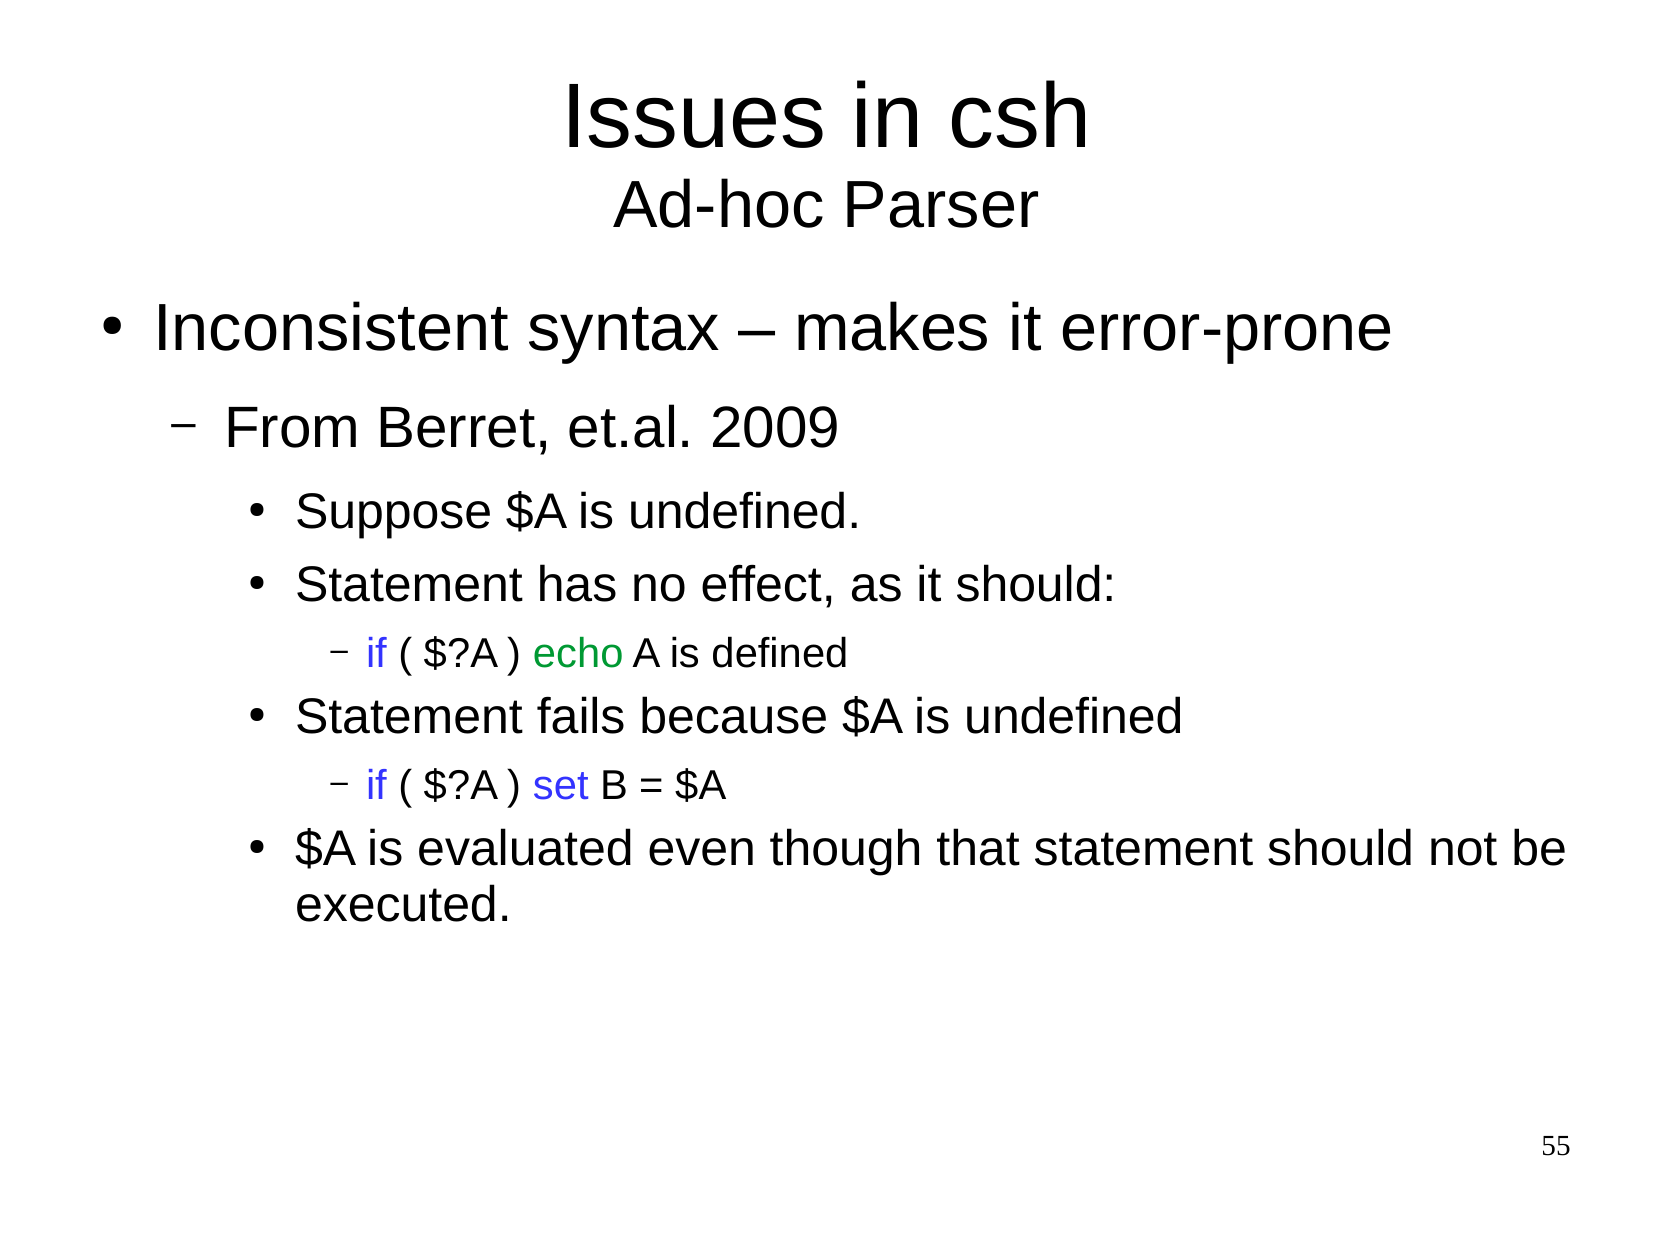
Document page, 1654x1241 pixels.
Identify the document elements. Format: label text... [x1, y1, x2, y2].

list Inconsistent syntax – makes it error-prone From Berret, et.al. 2009 Suppose $A is undefined. Statement has no effect, as it should: if ( $?A ) echo A is defined Statement fails because $A is undefined if ( $?A ) set B = $A $A is evaluated even though that statement should not be executed. [82, 290, 1571, 1010]
title Issues in csh Ad-hoc Parser [82, 49, 1571, 257]
